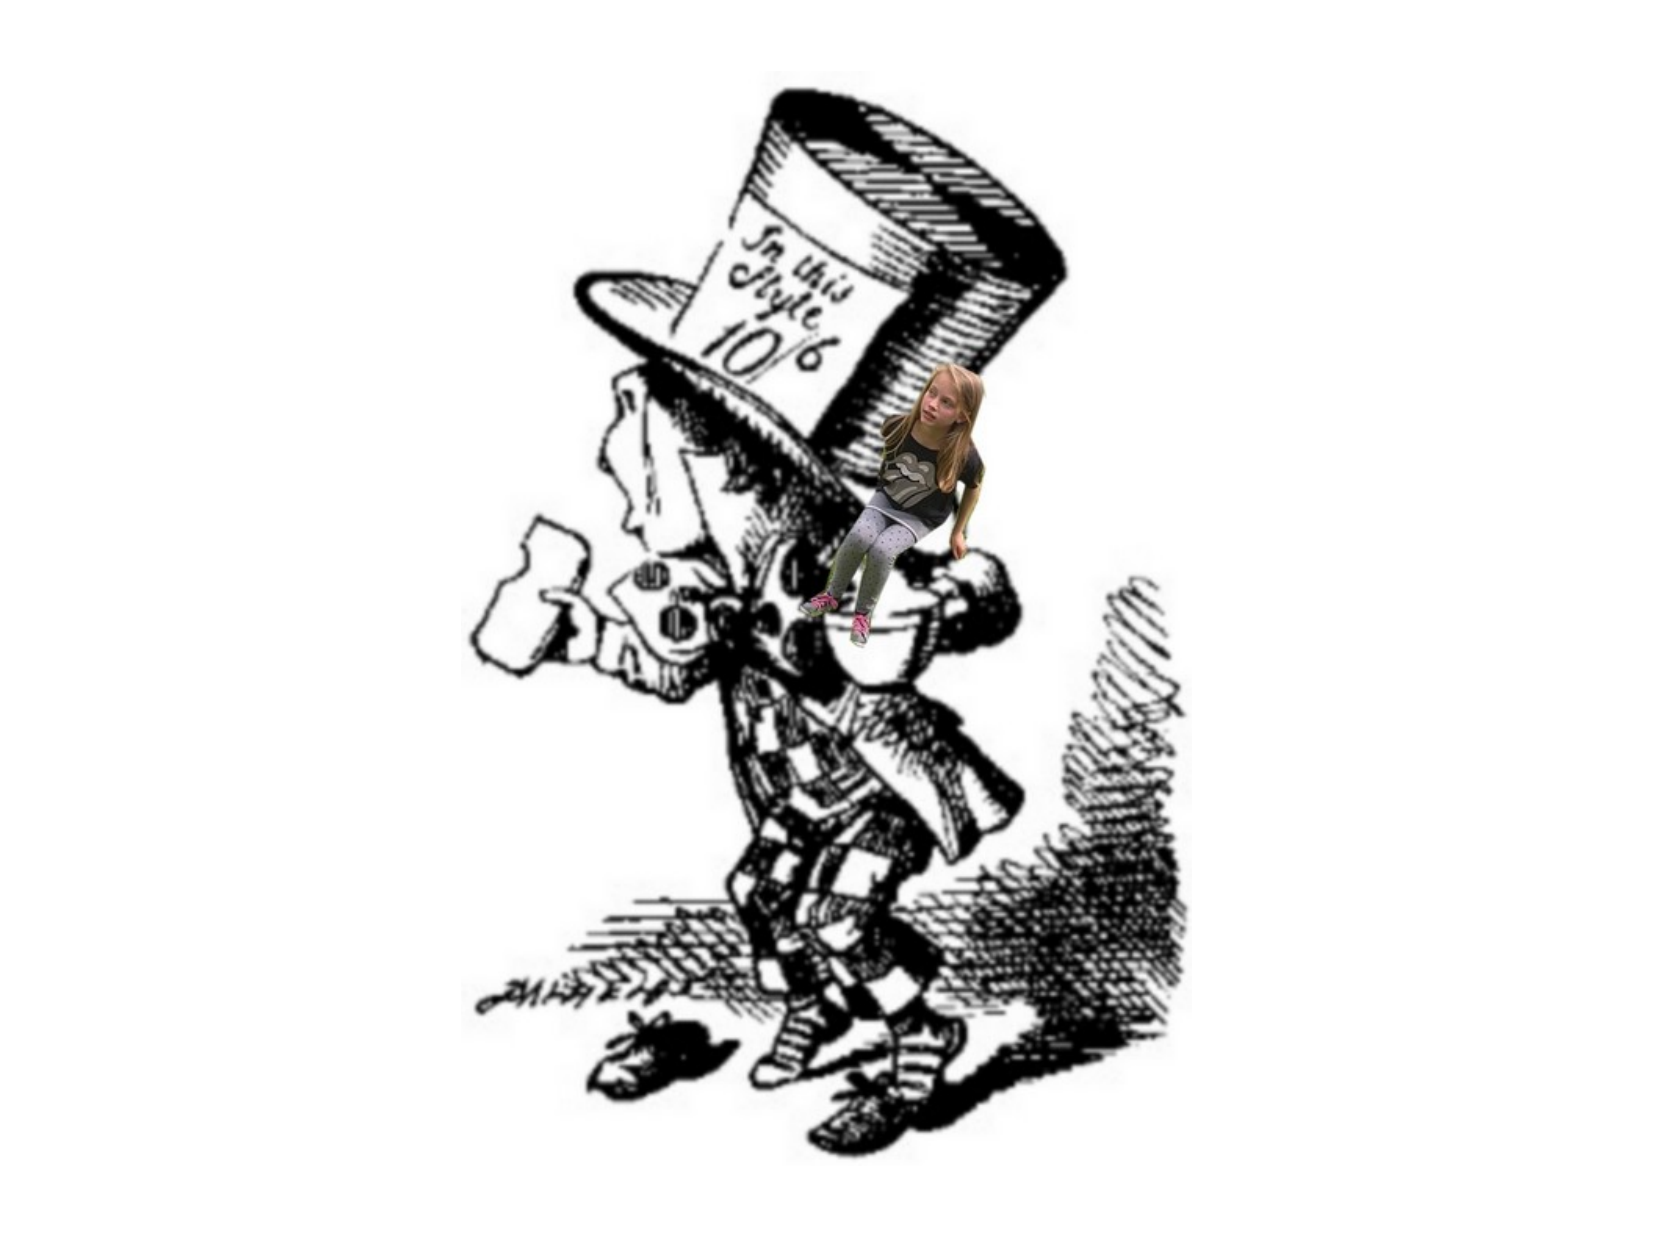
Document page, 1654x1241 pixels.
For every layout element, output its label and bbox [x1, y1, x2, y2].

picture [461, 71, 1192, 1166]
